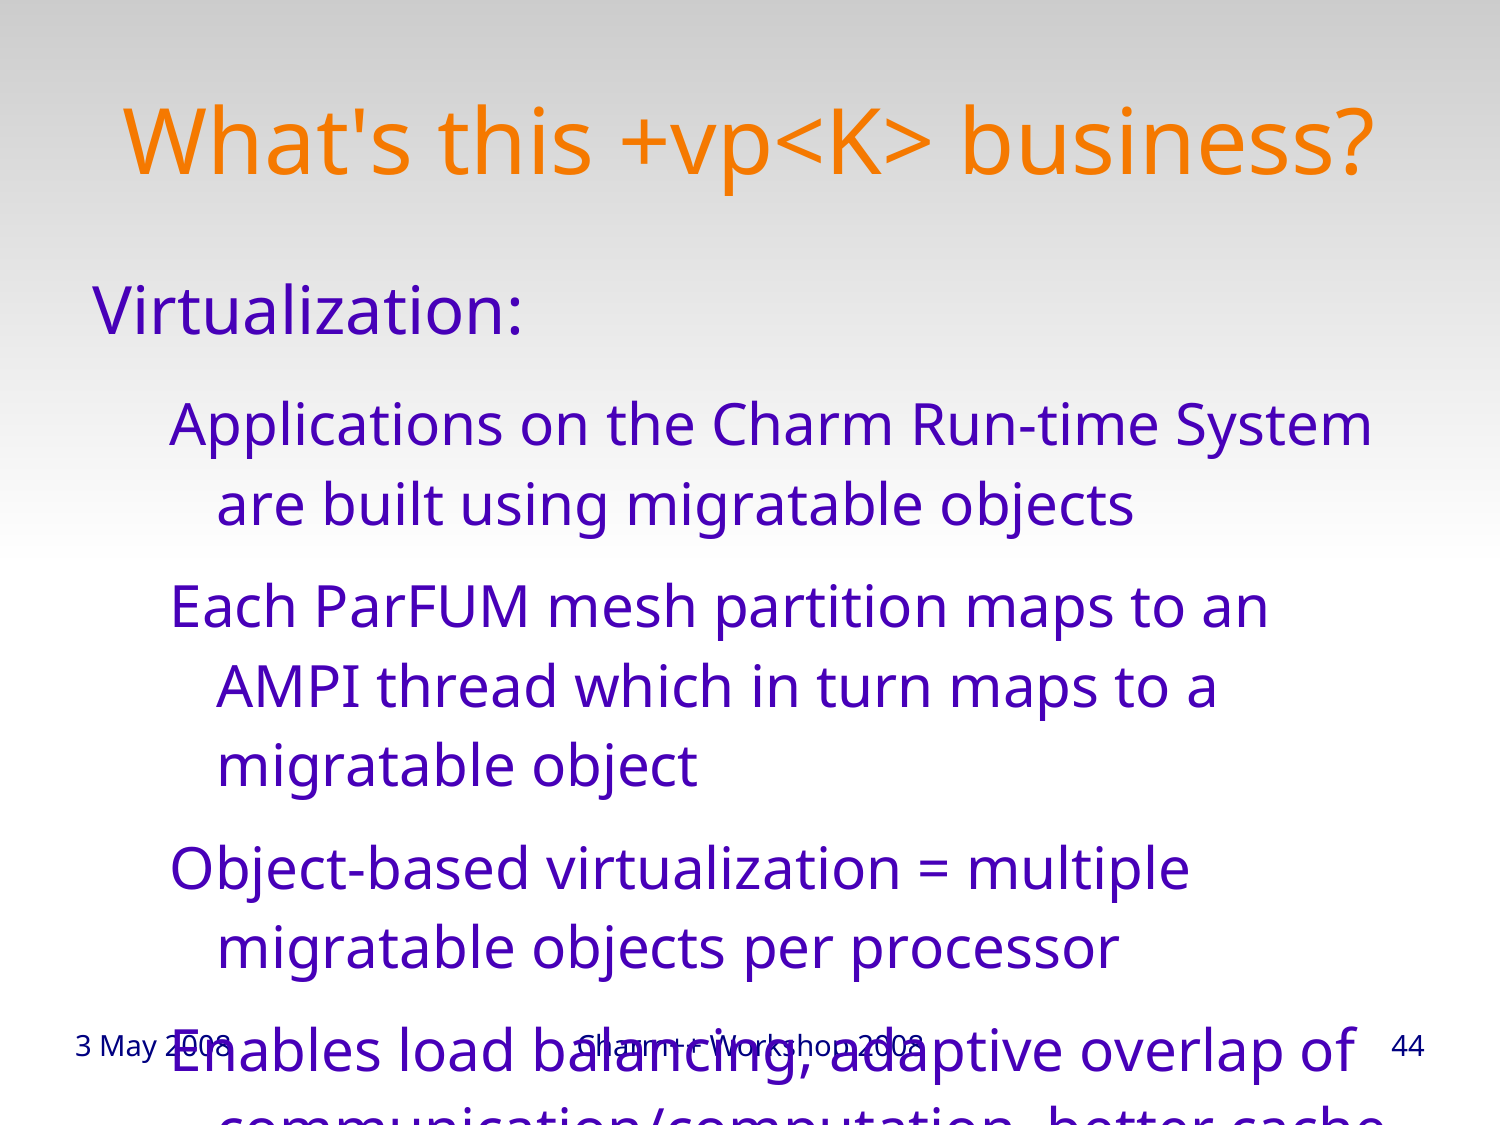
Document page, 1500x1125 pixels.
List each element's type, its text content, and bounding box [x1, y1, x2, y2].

title What's this +vp<K> business? [75, 52, 1425, 226]
list Virtualization: Applications on the Charm Run-time System are built using migratable objects Each ParFUM mesh partition maps to an AMPI thread which in turn maps to a migratable object Object-based virtualization = multiple migratable objects per processor Enables load balancing, adaptive overlap of communication/computation, better cache performance [75, 263, 1425, 1026]
